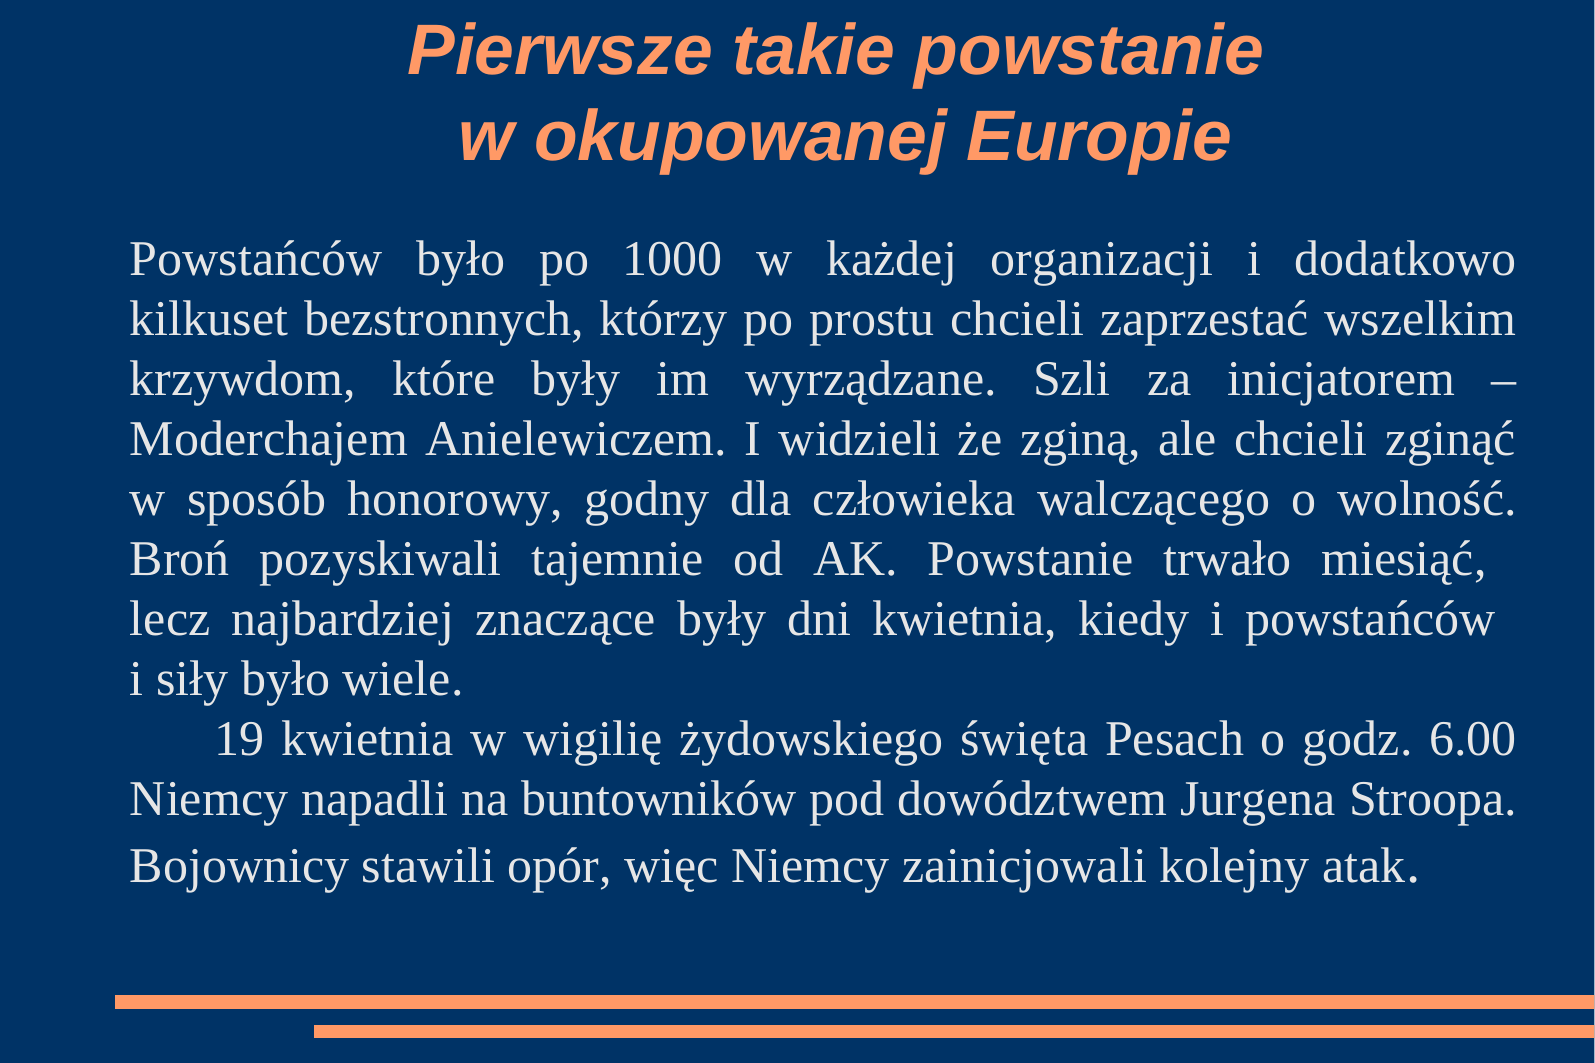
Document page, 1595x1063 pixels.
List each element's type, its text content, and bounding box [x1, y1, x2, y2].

title Pierwsze takie powstanie w okupowanej Europie [165, 0, 1528, 178]
list Powstańców było po 1000 w każdej organizacji i dodatkowo kilkuset bezstronnych, którzy po prostu chcieli zaprzestać wszelkim krzywdom, które były im wyrządzane. Szli za inicjatorem – Moderchajem Anielewiczem. I widzieli że zginą, ale chcieli zginąć w sposób honorowy, godny dla człowieka walczącego o wolność. Broń pozyskiwali tajemnie od AK. Powstanie trwało miesiąć, lecz najbardziej znaczące były dni kwietnia, kiedy i powstańców i siły było wiele. 19 kwietnia w wigilię żydowskiego święta Pesach o godz. 6.00 Niemcy napadli na buntowników pod dowództwem Jurgena Stroopa. Bojownicy stawili opór, więc Niemcy zainicjowali kolejny atak. [129, 165, 1518, 1062]
